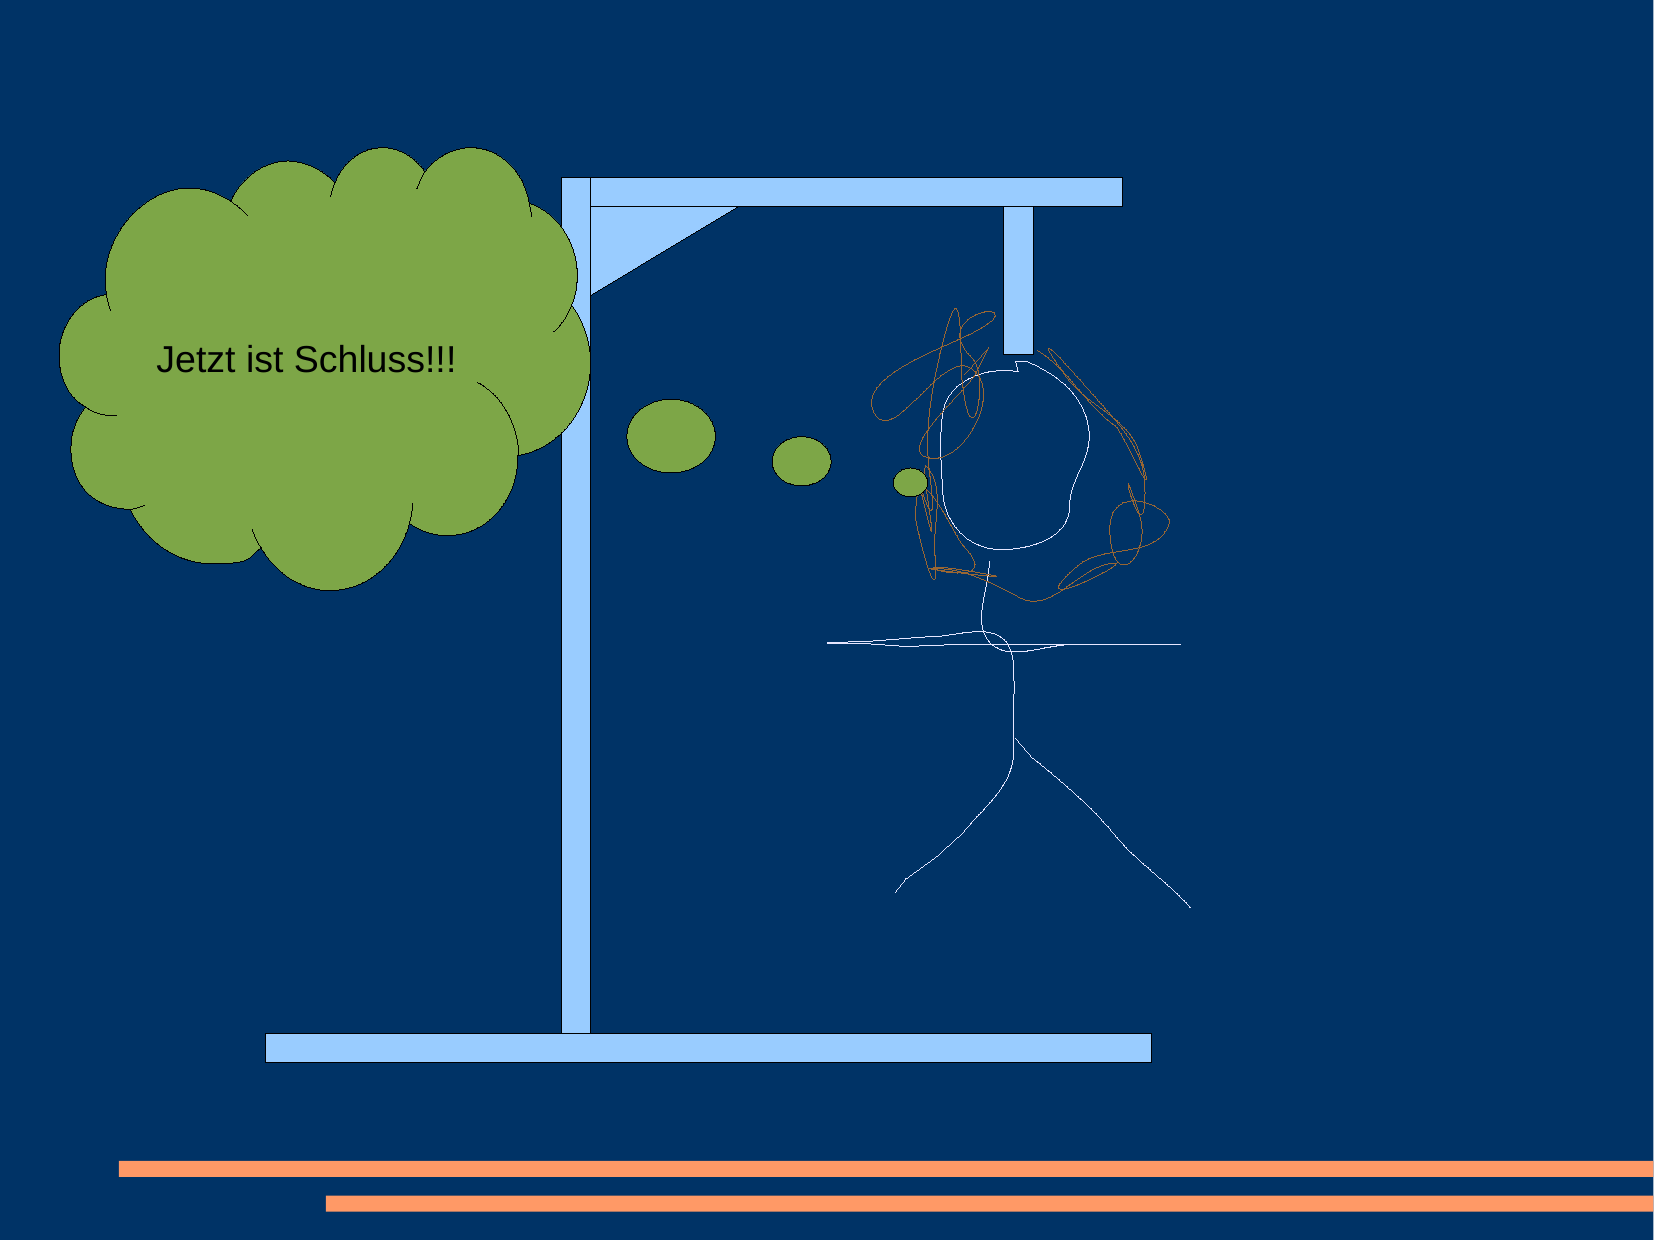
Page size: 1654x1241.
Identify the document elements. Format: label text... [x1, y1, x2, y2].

text_box Jetzt ist Schluss!!! [59, 147, 591, 591]
text_box Jetzt ist Schluss!!! [626, 399, 716, 473]
text_box Jetzt ist Schluss!!! [893, 467, 928, 497]
text_box Jetzt ist Schluss!!! [772, 436, 832, 486]
text_box [561, 177, 1123, 355]
text_box [265, 374, 1152, 1063]
